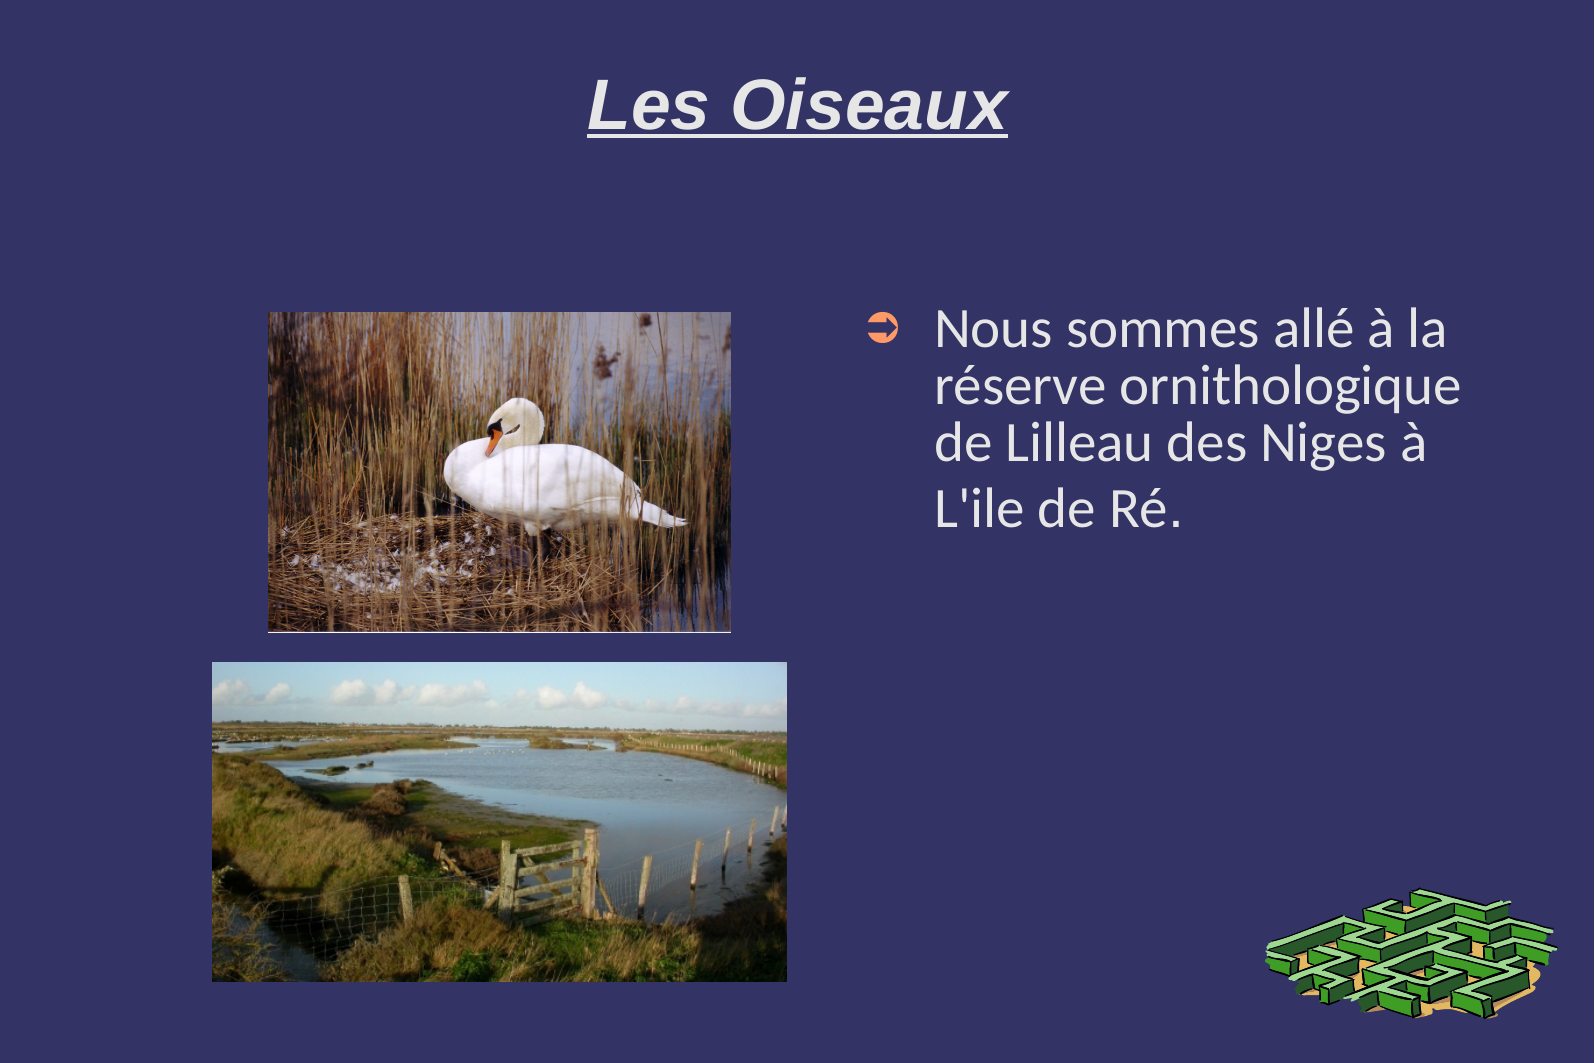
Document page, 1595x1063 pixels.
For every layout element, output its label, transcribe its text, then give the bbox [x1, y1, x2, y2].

list Nous sommes allé à la réserve ornithologique de Lilleau des Niges à L'ile de Ré. [851, 304, 1506, 975]
picture [268, 312, 731, 633]
picture [212, 662, 787, 982]
title Les Oiseaux [117, 16, 1479, 194]
